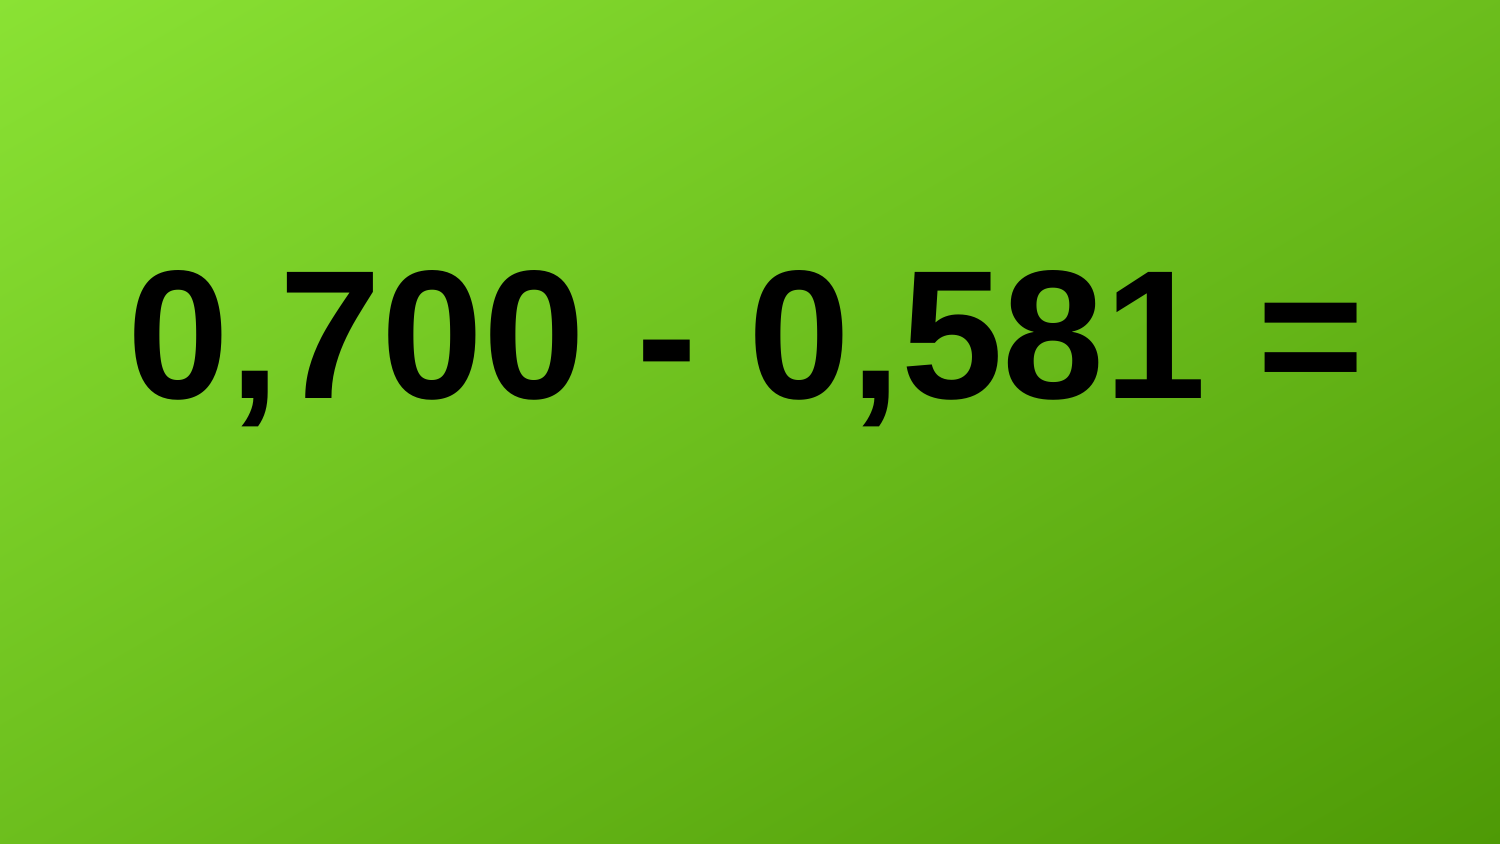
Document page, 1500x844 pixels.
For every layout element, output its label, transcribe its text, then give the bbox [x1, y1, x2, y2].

text_box 0,700 - 0,581 = [112, 259, 1388, 450]
